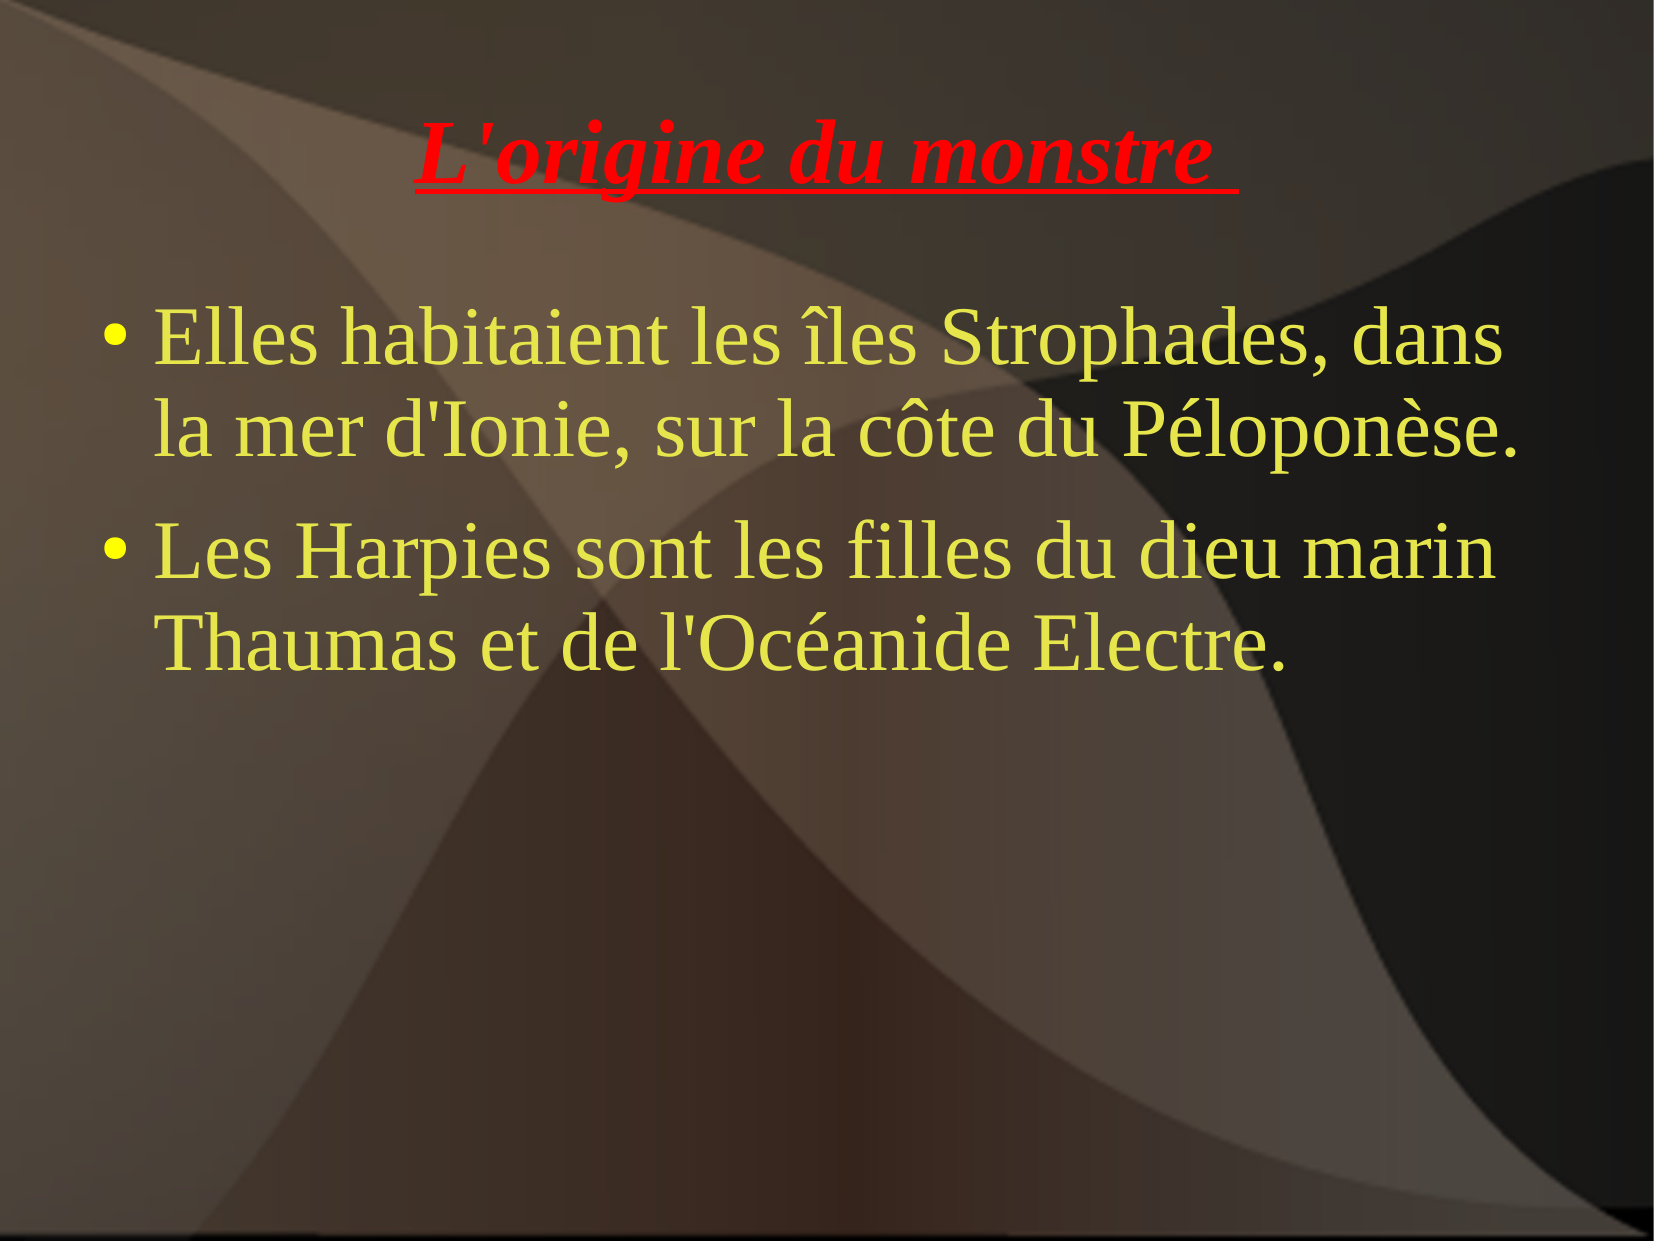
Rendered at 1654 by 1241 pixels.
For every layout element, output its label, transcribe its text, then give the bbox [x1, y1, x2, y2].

list Elles habitaient les îles Strophades, dans la mer d'Ionie, sur la côte du Péloponèse. Les Harpies sont les filles du dieu marin Thaumas et de l'Océanide Electre. [82, 290, 1571, 1094]
title L'origine du monstre [82, 49, 1571, 257]
picture [0, 0, 1654, 1241]
